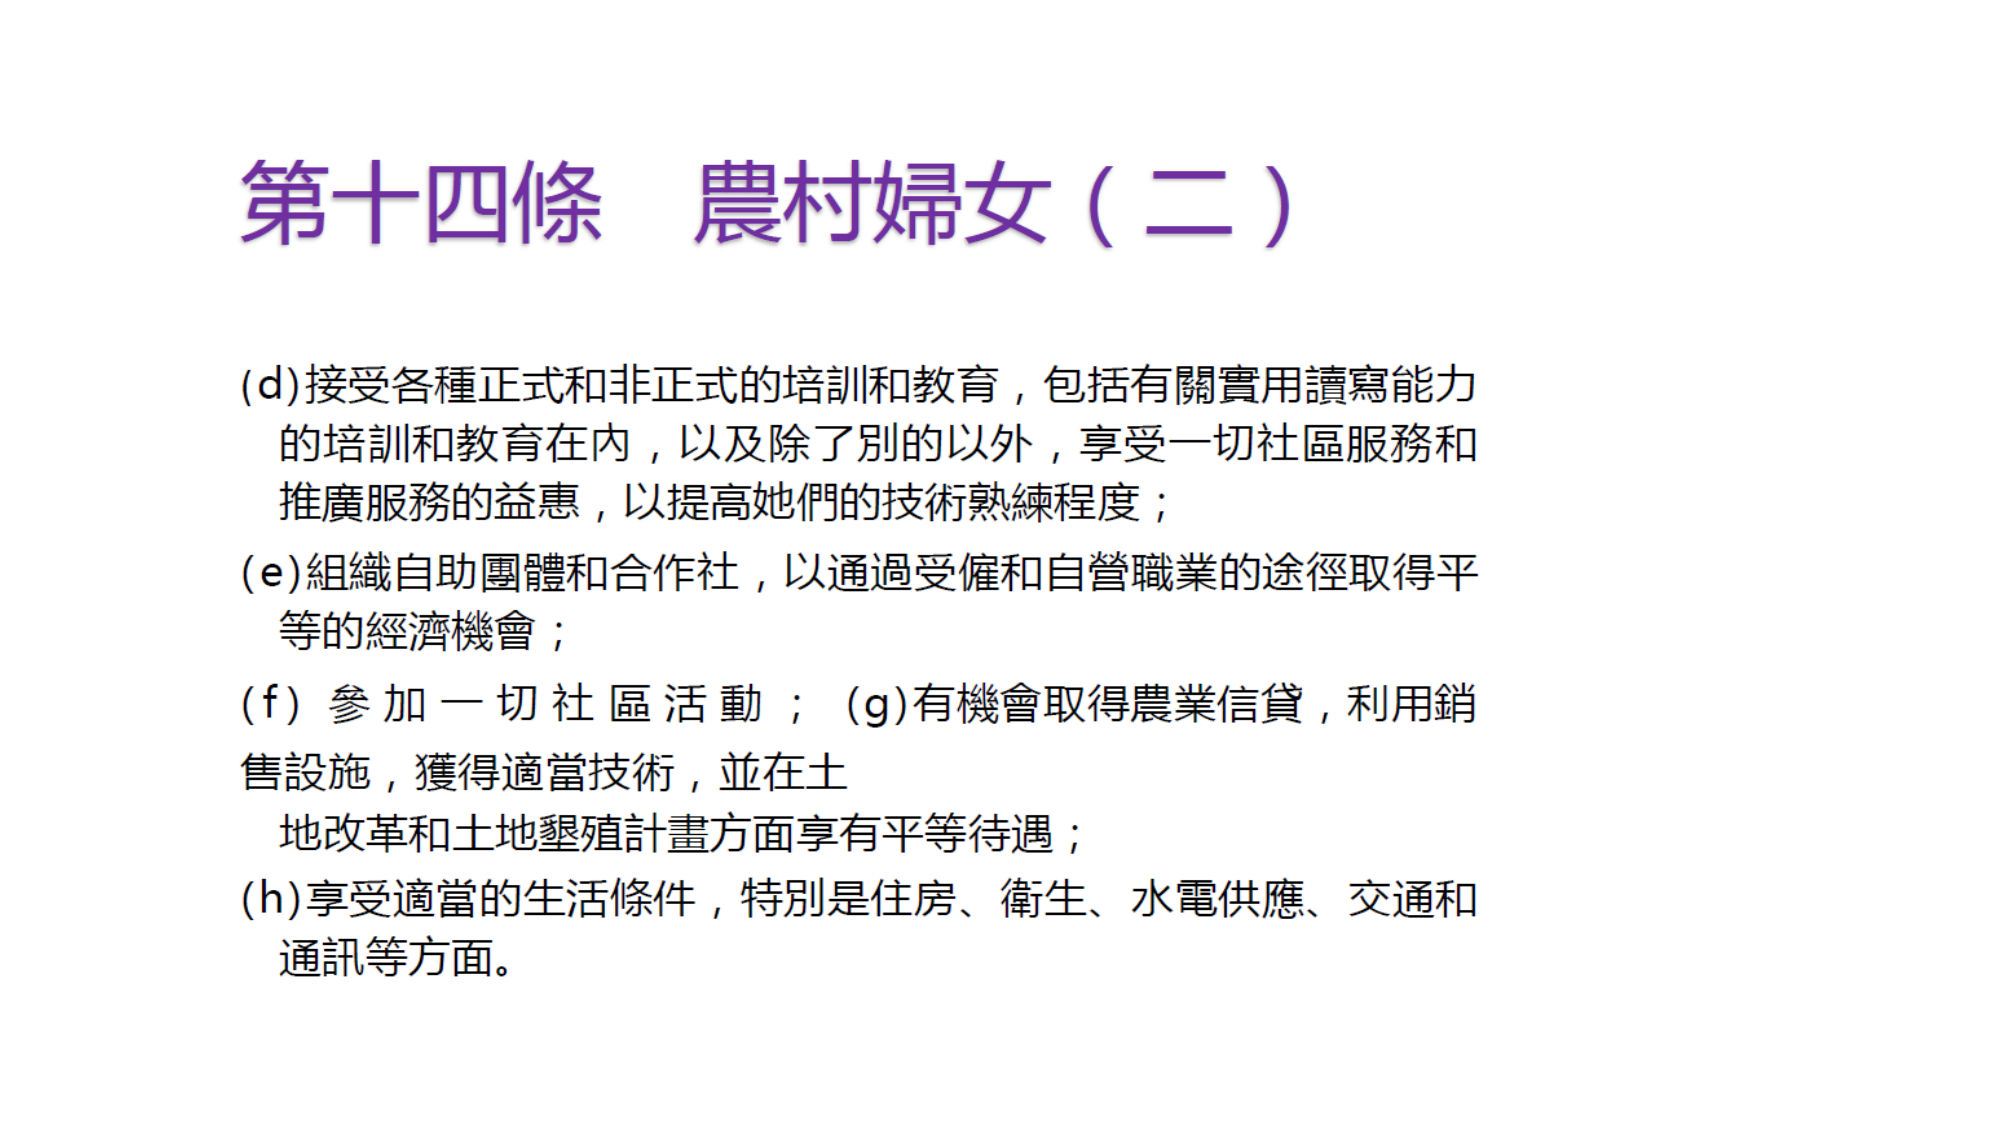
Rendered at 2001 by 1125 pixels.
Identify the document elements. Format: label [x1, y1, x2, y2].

picture [226, 130, 1496, 1014]
